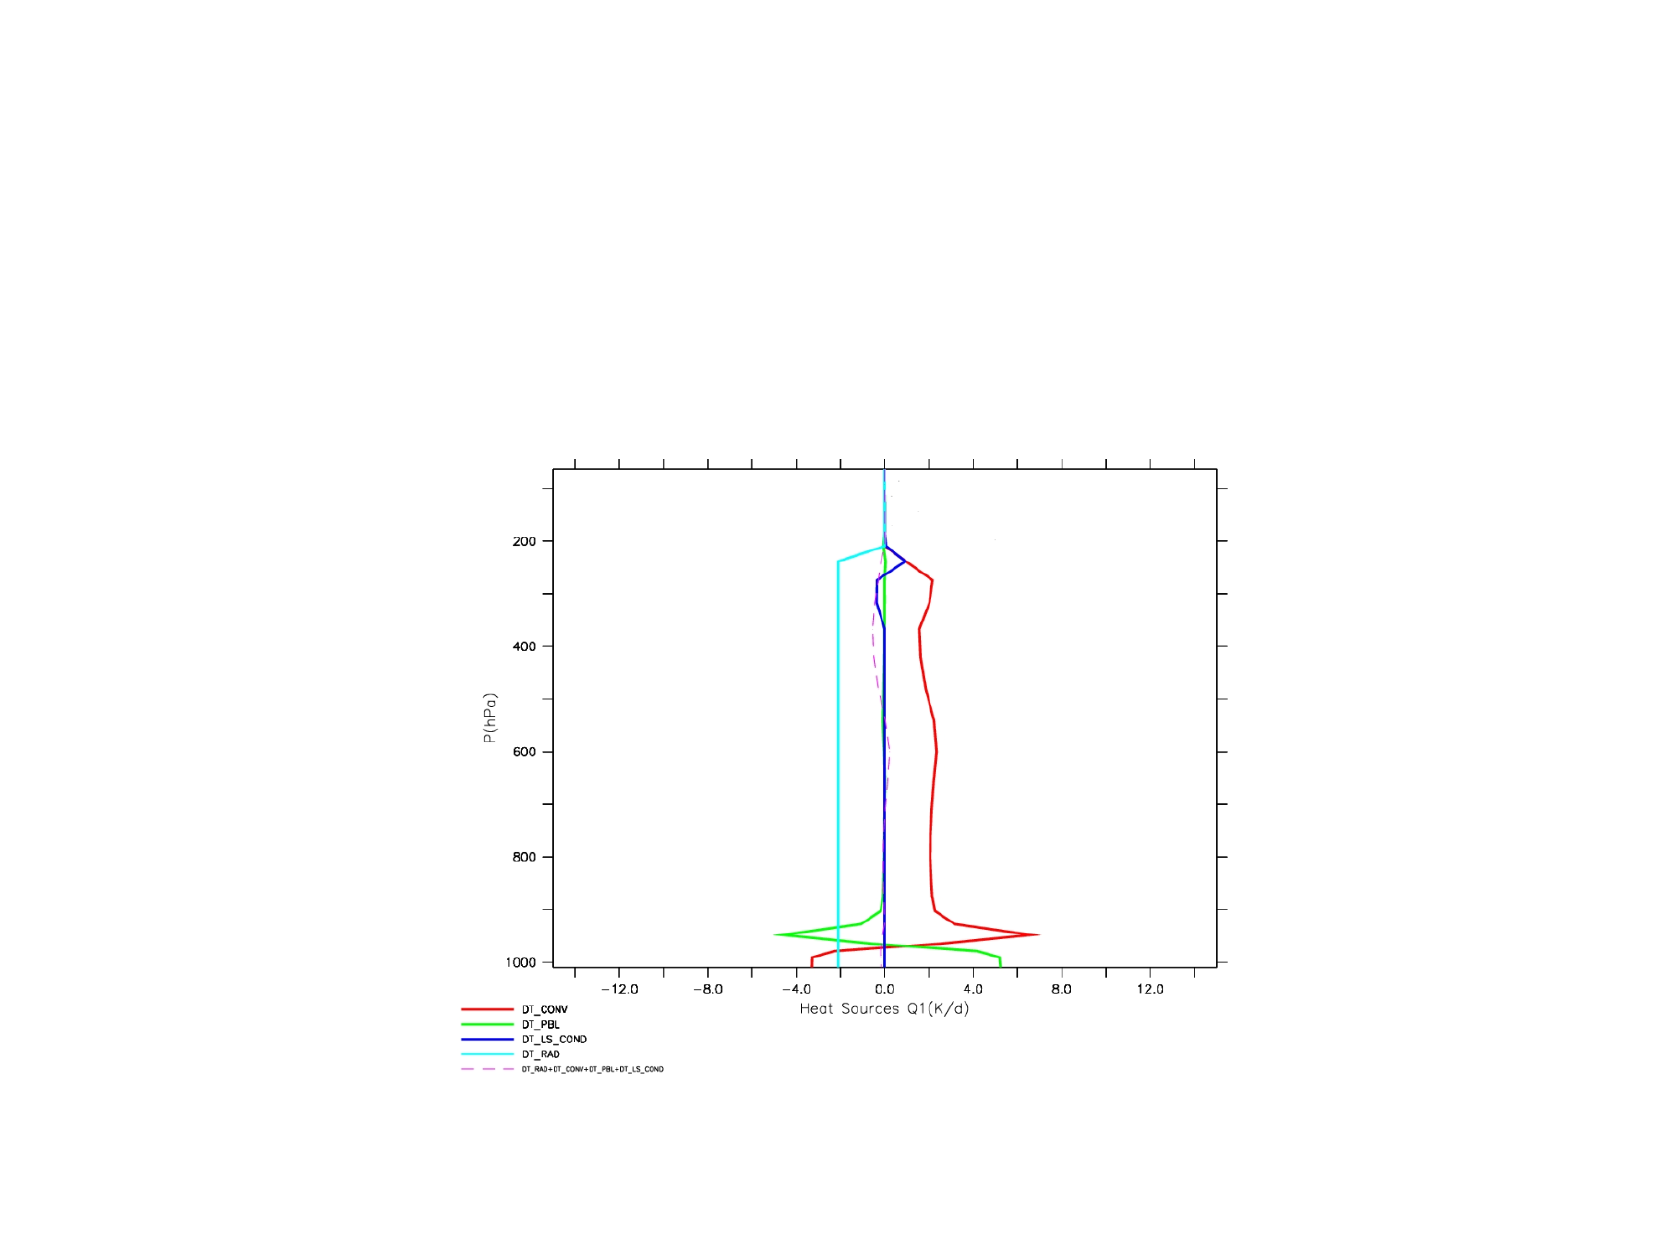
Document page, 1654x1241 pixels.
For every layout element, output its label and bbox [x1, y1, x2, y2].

picture [255, 238, 1496, 1197]
